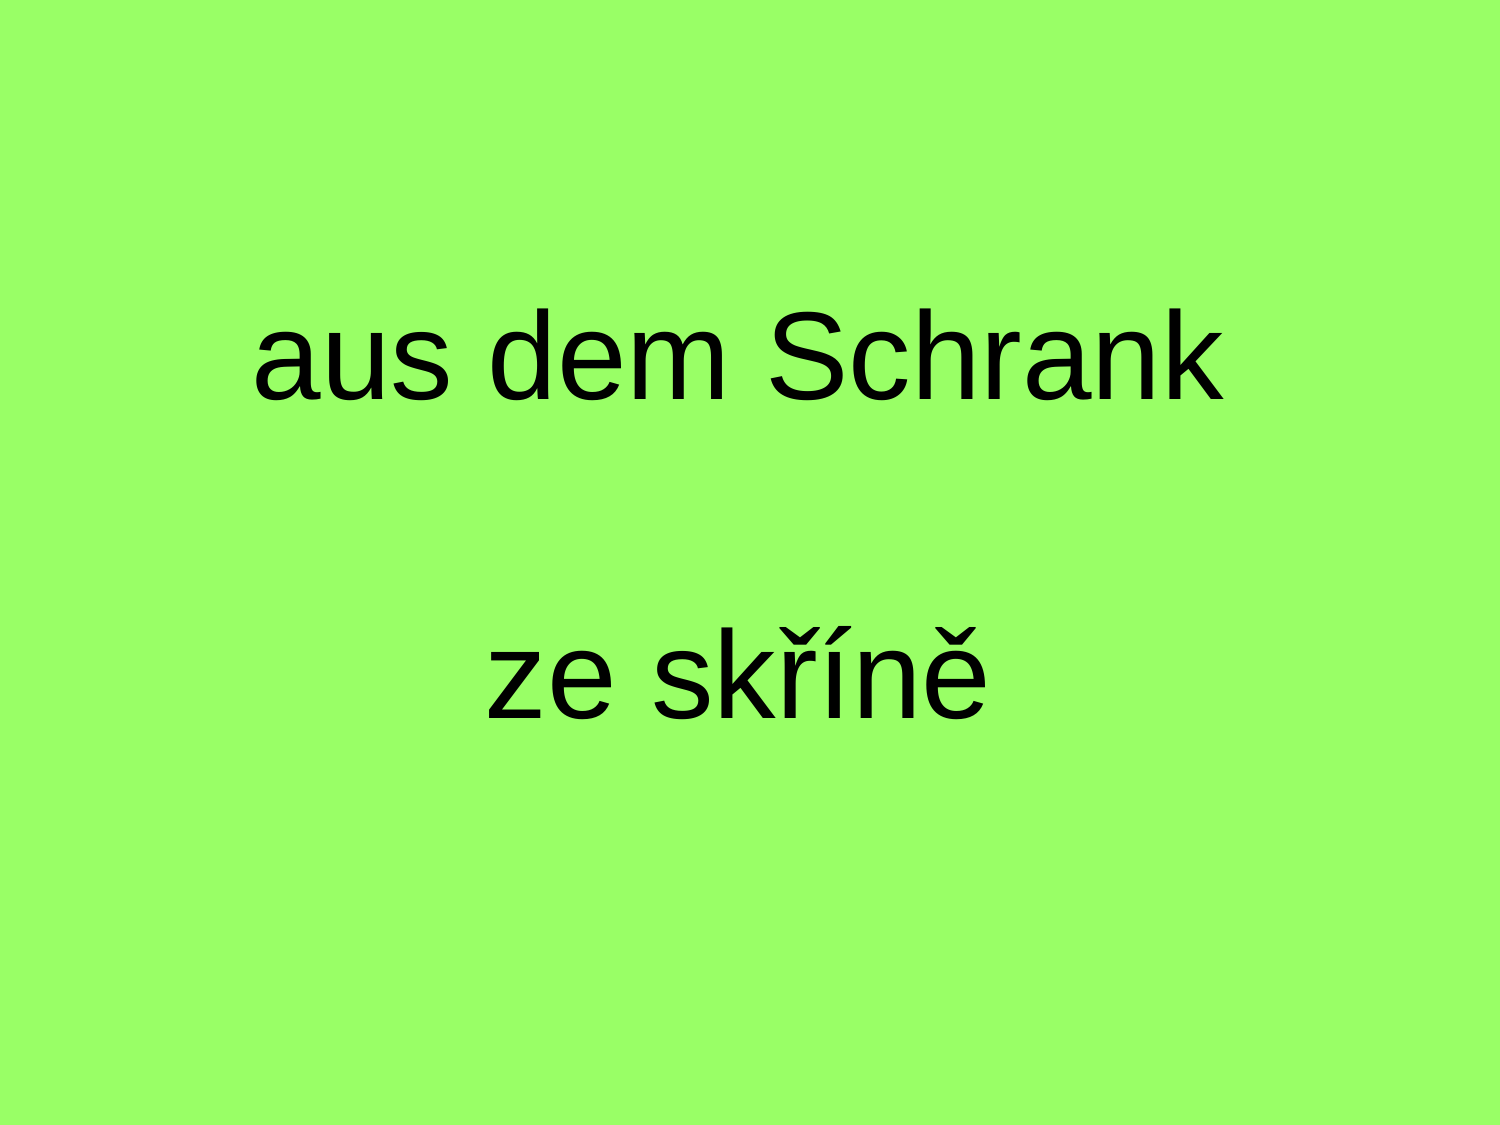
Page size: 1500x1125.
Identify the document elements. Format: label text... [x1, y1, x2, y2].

subtitle ze skříně [76, 586, 1400, 921]
title aus dem Schrank [88, 160, 1388, 539]
